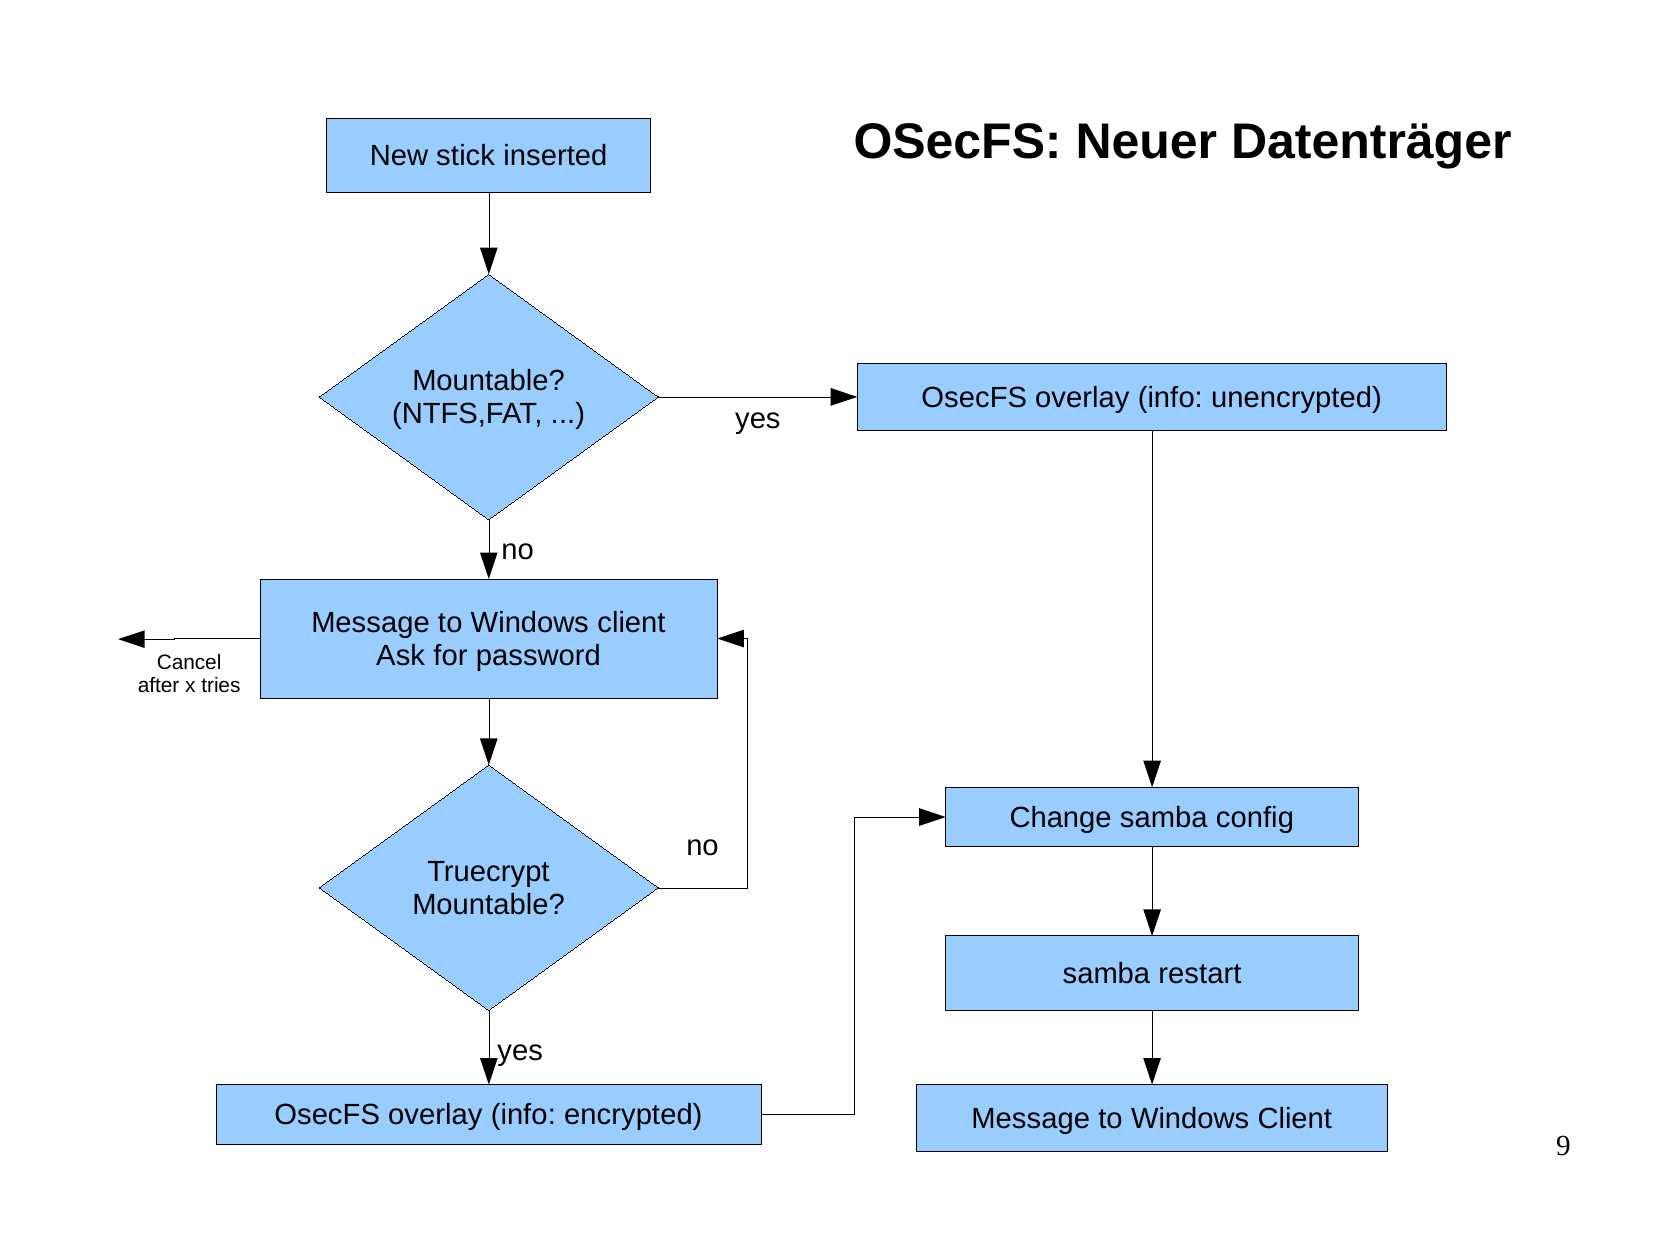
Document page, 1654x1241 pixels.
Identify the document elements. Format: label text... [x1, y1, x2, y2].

text_box New stick inserted [326, 118, 651, 193]
text_box Truecrypt Mountable? [319, 765, 659, 1011]
text_box OsecFS overlay (info: unencrypted) [857, 363, 1447, 431]
text_box Mountable? (NTFS,FAT, ...) [319, 274, 659, 520]
text_box Change samba config [945, 787, 1359, 847]
text_box samba restart [945, 935, 1359, 1011]
text_box Message to Windows Client [916, 1084, 1388, 1152]
list OSecFS: Neuer Datenträger [826, 113, 1512, 237]
text_box OsecFS overlay (info: encrypted) [216, 1084, 762, 1145]
text_box Message to Windows client Ask for password [260, 579, 718, 699]
